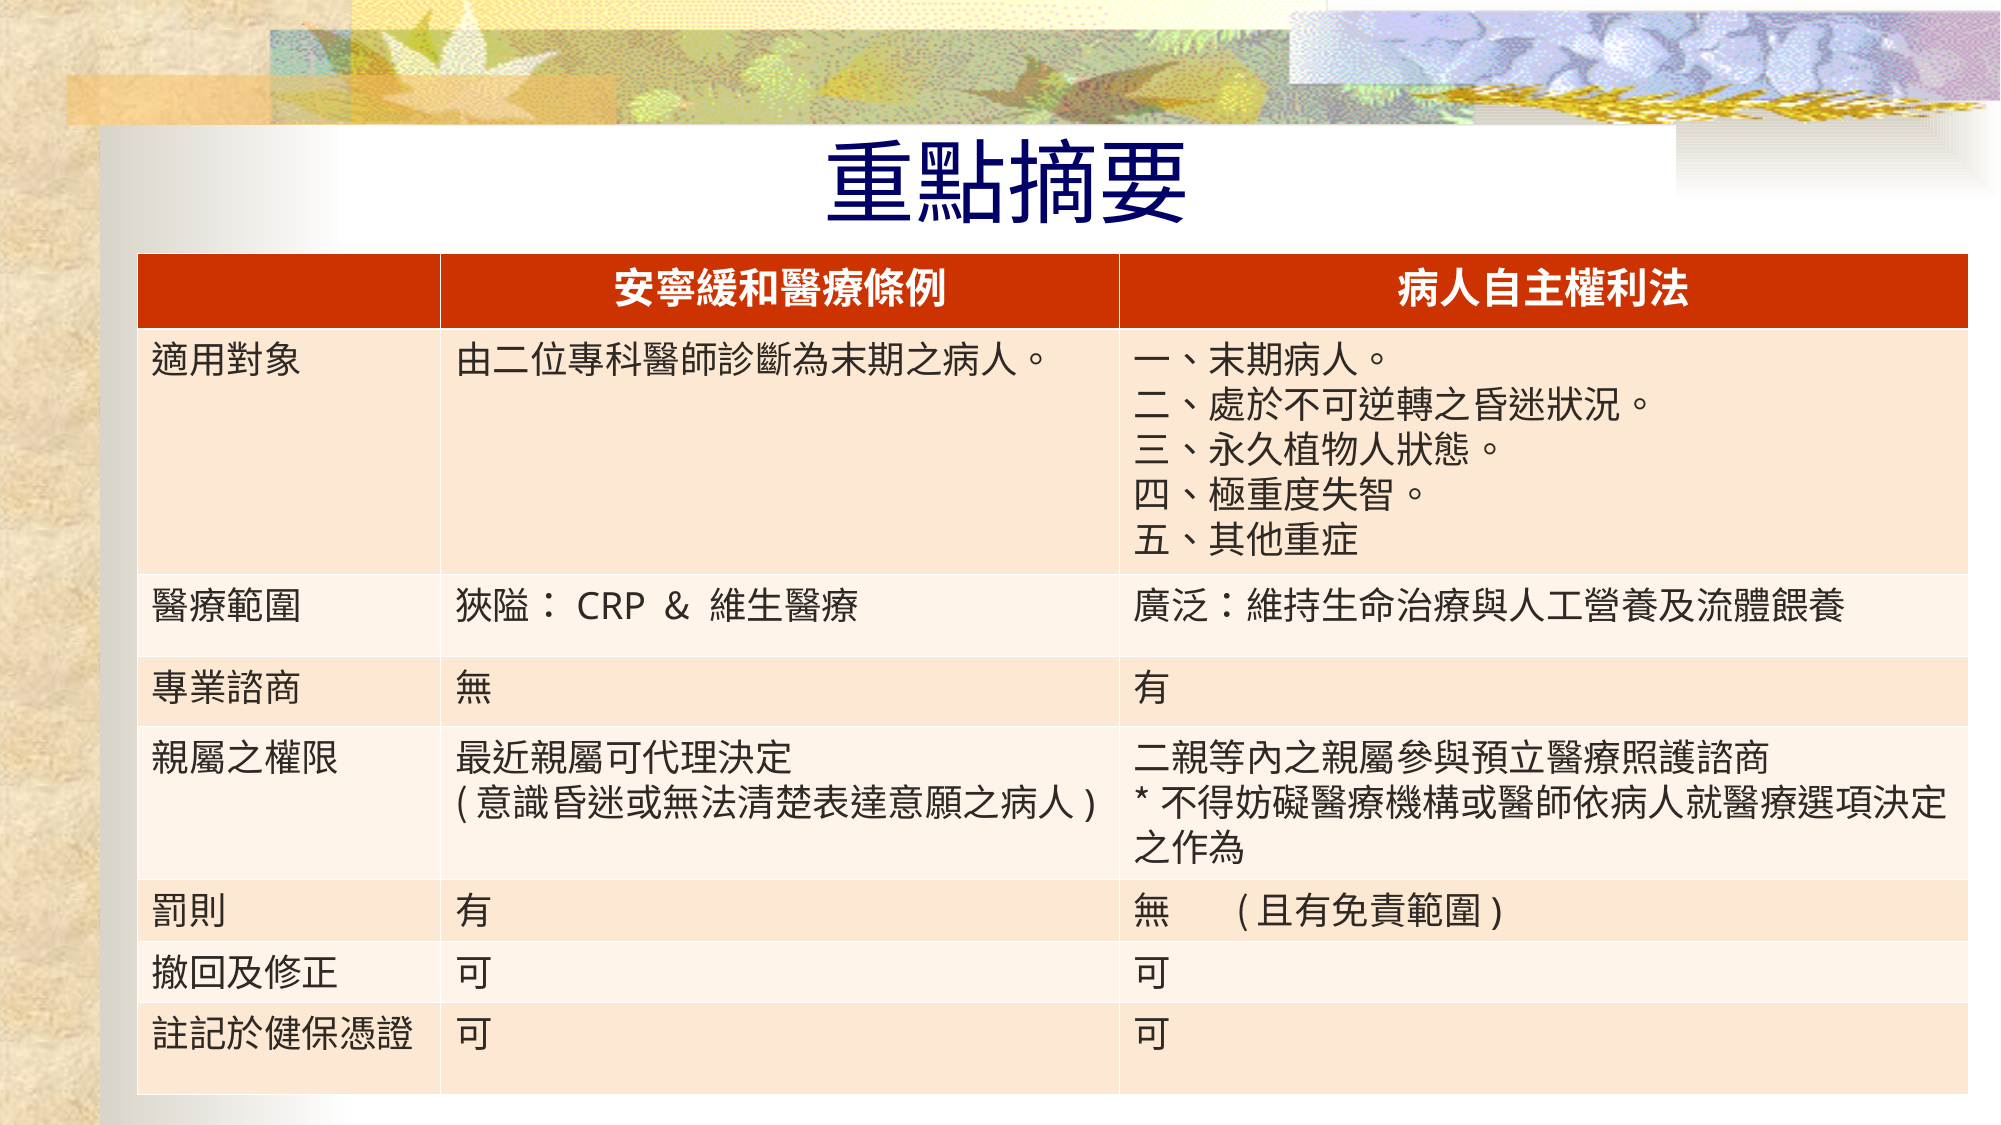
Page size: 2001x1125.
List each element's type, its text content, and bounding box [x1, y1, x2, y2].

table_cell 狹隘：CRP & 維生醫療 [441, 575, 1119, 656]
table_cell 醫療範圍 [138, 575, 440, 656]
table_header 病人自主權利法 [1120, 254, 1968, 328]
table_cell 有 [1120, 657, 1968, 726]
picture [0, 0, 2001, 1125]
table_header [138, 254, 440, 328]
table_cell 罰則 [138, 880, 440, 941]
title 重點摘要 [338, 125, 1677, 243]
table_cell 註記於健保憑證 [138, 1003, 440, 1094]
table_cell 親屬之權限 [138, 727, 440, 879]
table_cell 可 [1120, 1003, 1968, 1094]
table_cell 無 (且有免責範圍) [1120, 880, 1968, 941]
table_cell 最近親屬可代理決定 (意識昏迷或無法清楚表達意願之病人) [441, 727, 1119, 879]
table_cell 由二位專科醫師診斷為末期之病人。 [441, 330, 1119, 574]
table_cell 無 [441, 657, 1119, 726]
table_cell 廣泛：維持生命治療與人工營養及流體餵養 [1120, 575, 1968, 656]
table_header 安寧緩和醫療條例 [441, 254, 1119, 328]
table_cell 可 [1120, 942, 1968, 1002]
table_cell 可 [441, 942, 1119, 1002]
table_cell 有 [441, 880, 1119, 941]
table_cell 撤回及修正 [138, 942, 440, 1002]
table_cell 二親等內之親屬參與預立醫療照護諮商 *不得妨礙醫療機構或醫師依病人就醫療選項決定之作為 [1120, 727, 1968, 879]
table_cell 可 [441, 1003, 1119, 1094]
table_cell 一、末期病人。 二、處於不可逆轉之昏迷狀況。 三、永久植物人狀態。 四、極重度失智。 五、其他重症 [1120, 330, 1968, 574]
table_cell 專業諮商 [138, 657, 440, 726]
table_cell 適用對象 [138, 330, 440, 574]
